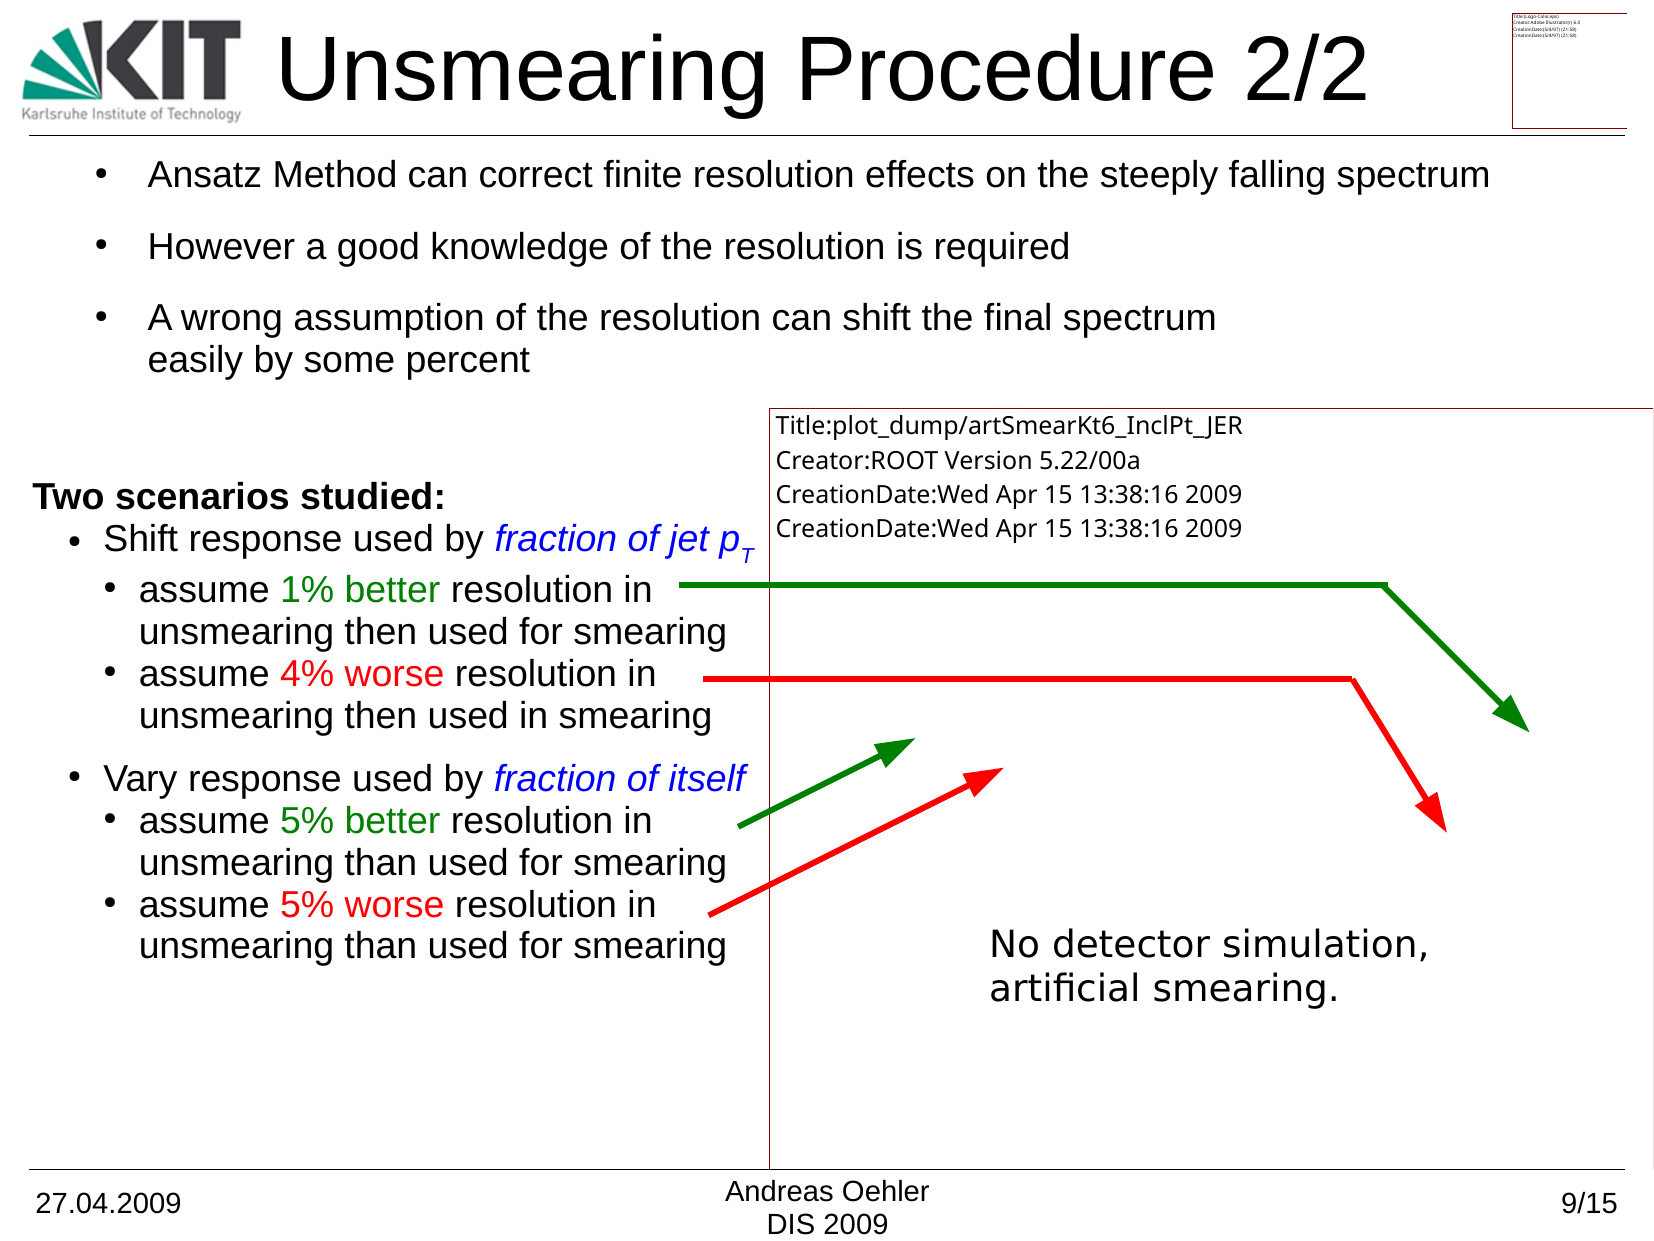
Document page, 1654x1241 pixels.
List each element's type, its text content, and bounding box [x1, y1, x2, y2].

title Unsmearing Procedure 2/2 [82, 17, 1565, 121]
list Ansatz Method can correct finite resolution effects on the steeply falling spectrum However a good knowledge of the resolution is required A wrong assumption of the resolution can shift the final spectrum easily by some percent [76, 153, 1565, 467]
picture [767, 406, 1654, 1169]
text_box Two scenarios studied: Shift response used by fraction of jet pT assume 1% better resolution in unsmearing then used for smearing assume 4% worse resolution in unsmearing then used in smearing Vary response used by fraction of itself assume 5% better resolution in unsmearing than used for smearing assume 5% worse resolution in unsmearing than used for smearing [17, 467, 780, 975]
text_box No detector simulation, artificial smearing. [974, 915, 1446, 1018]
picture [11, 15, 251, 128]
